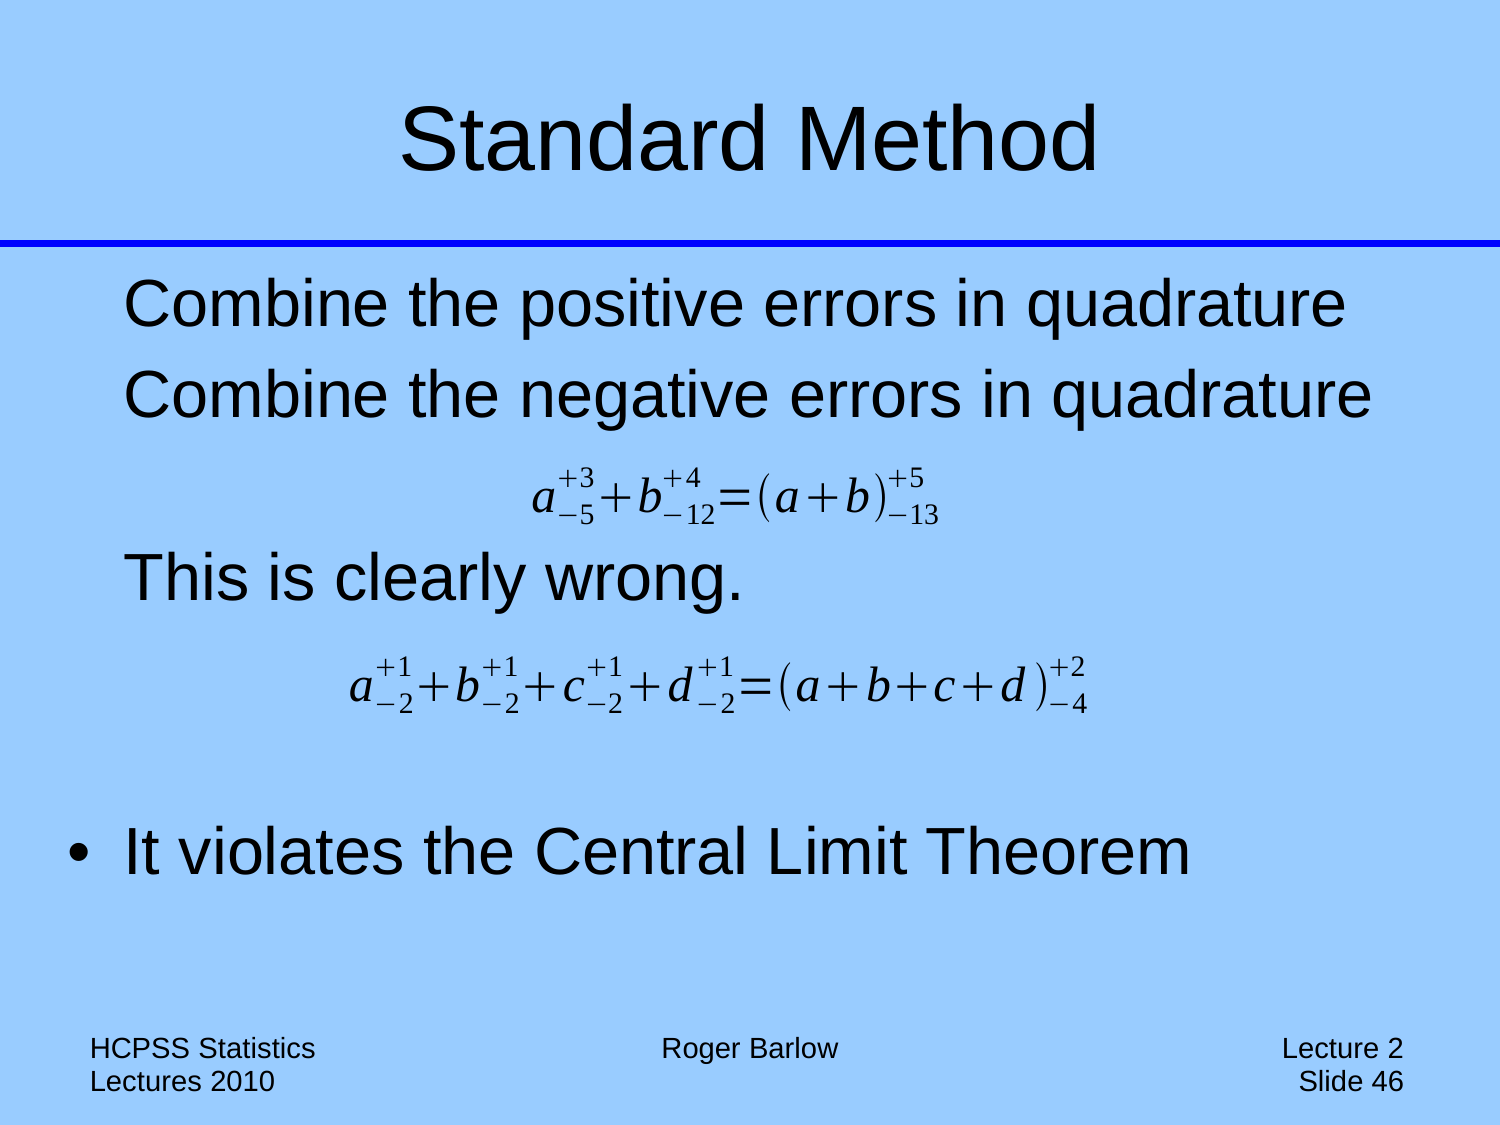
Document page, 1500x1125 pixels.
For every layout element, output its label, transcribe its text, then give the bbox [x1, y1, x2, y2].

title Standard Method [75, 52, 1426, 226]
chart [523, 460, 945, 532]
chart [341, 649, 1093, 721]
list Combine the positive errors in quadrature Combine the negative errors in quadrature This is clearly wrong. It violates the Central Limit Theorem [67, 265, 1418, 994]
